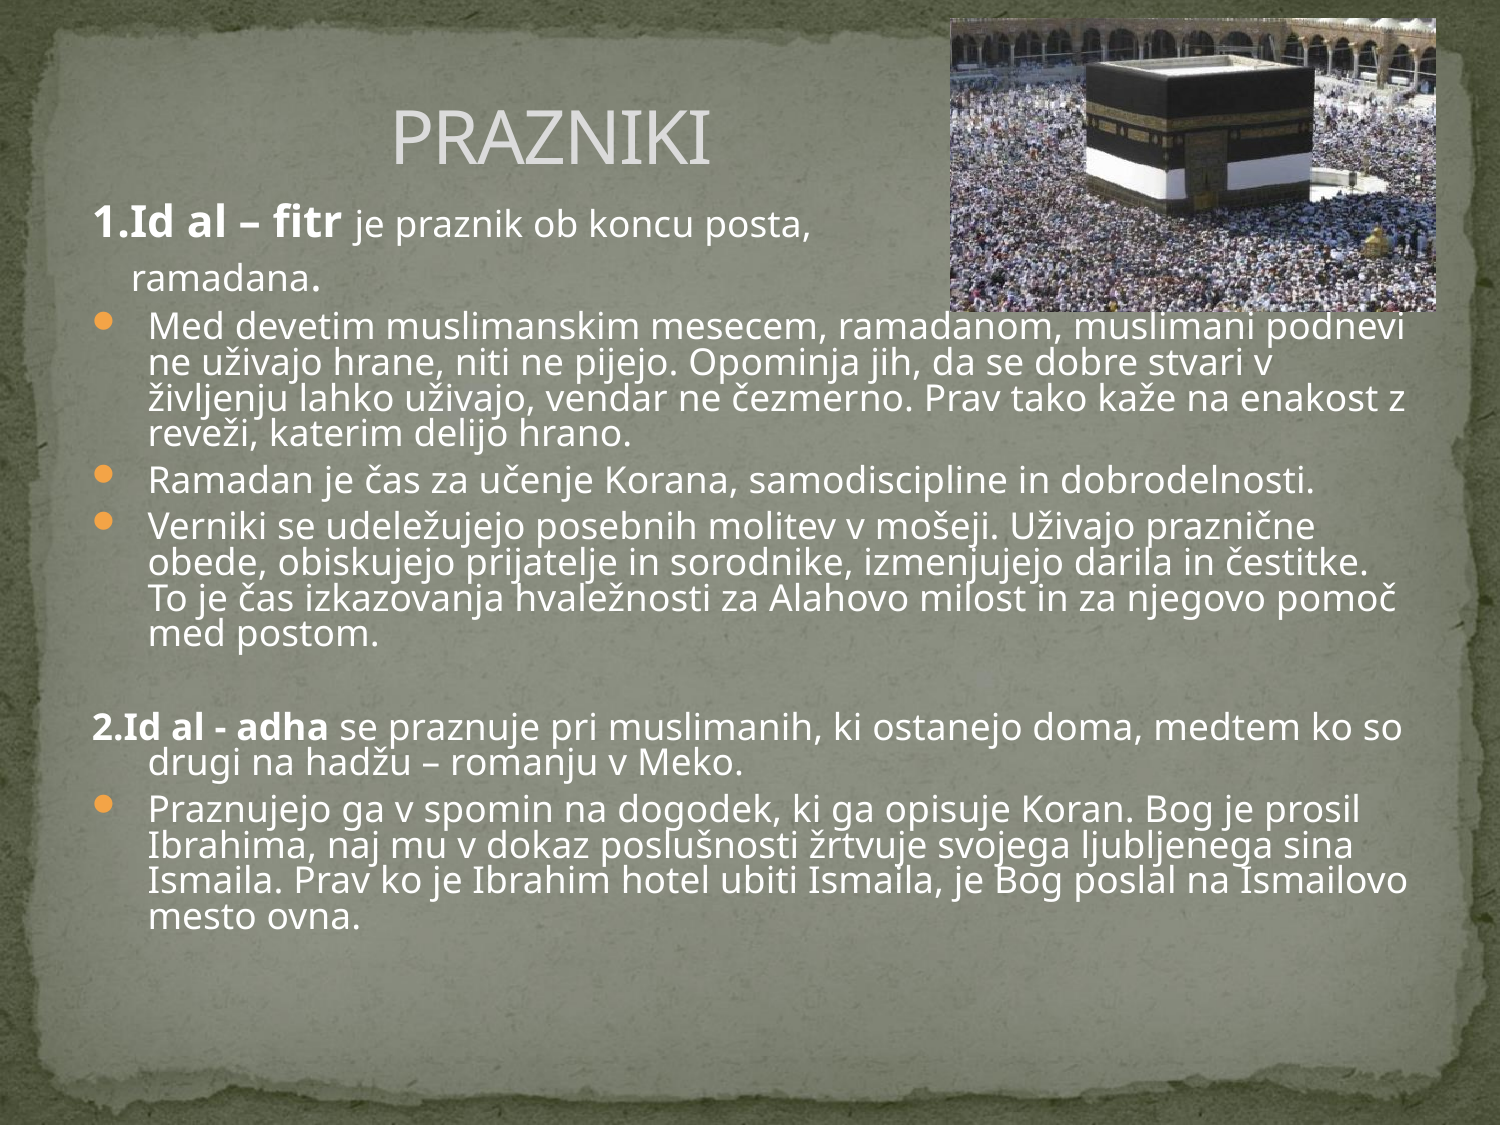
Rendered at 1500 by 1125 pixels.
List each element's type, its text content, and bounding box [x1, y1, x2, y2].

list 1.Id al – fitr je praznik ob koncu posta, ramadana. Med devetim muslimanskim mesecem, ramadanom, muslimani podnevi ne uživajo hrane, niti ne pijejo. Opominja jih, da se dobre stvari v življenju lahko uživajo, vendar ne čezmerno. Prav tako kaže na enakost z reveži, katerim delijo hrano. Ramadan je čas za učenje Korana, samodiscipline in dobrodelnosti. Verniki se udeležujejo posebnih molitev v mošeji. Uživajo praznične obede, obiskujejo prijatelje in sorodnike, izmenjujejo darila in čestitke. To je čas izkazovanja hvaležnosti za Alahovo milost in za njegovo pomoč med postom. 2.Id al - adha se praznuje pri muslimanih, ki ostanejo doma, medtem ko so drugi na hadžu – romanju v Meko. Praznujejo ga v spomin na dogodek, ki ga opisuje Koran. Bog je prosil Ibrahima, naj mu v dokaz poslušnosti žrtvuje svojega ljubljenega sina Ismaila. Prav ko je Ibrahim hotel ubiti Ismaila, je Bog poslal na Ismailovo mesto ovna. [76, 196, 1427, 946]
title PRAZNIKI [75, 24, 950, 188]
picture [0, 0, 1500, 1125]
